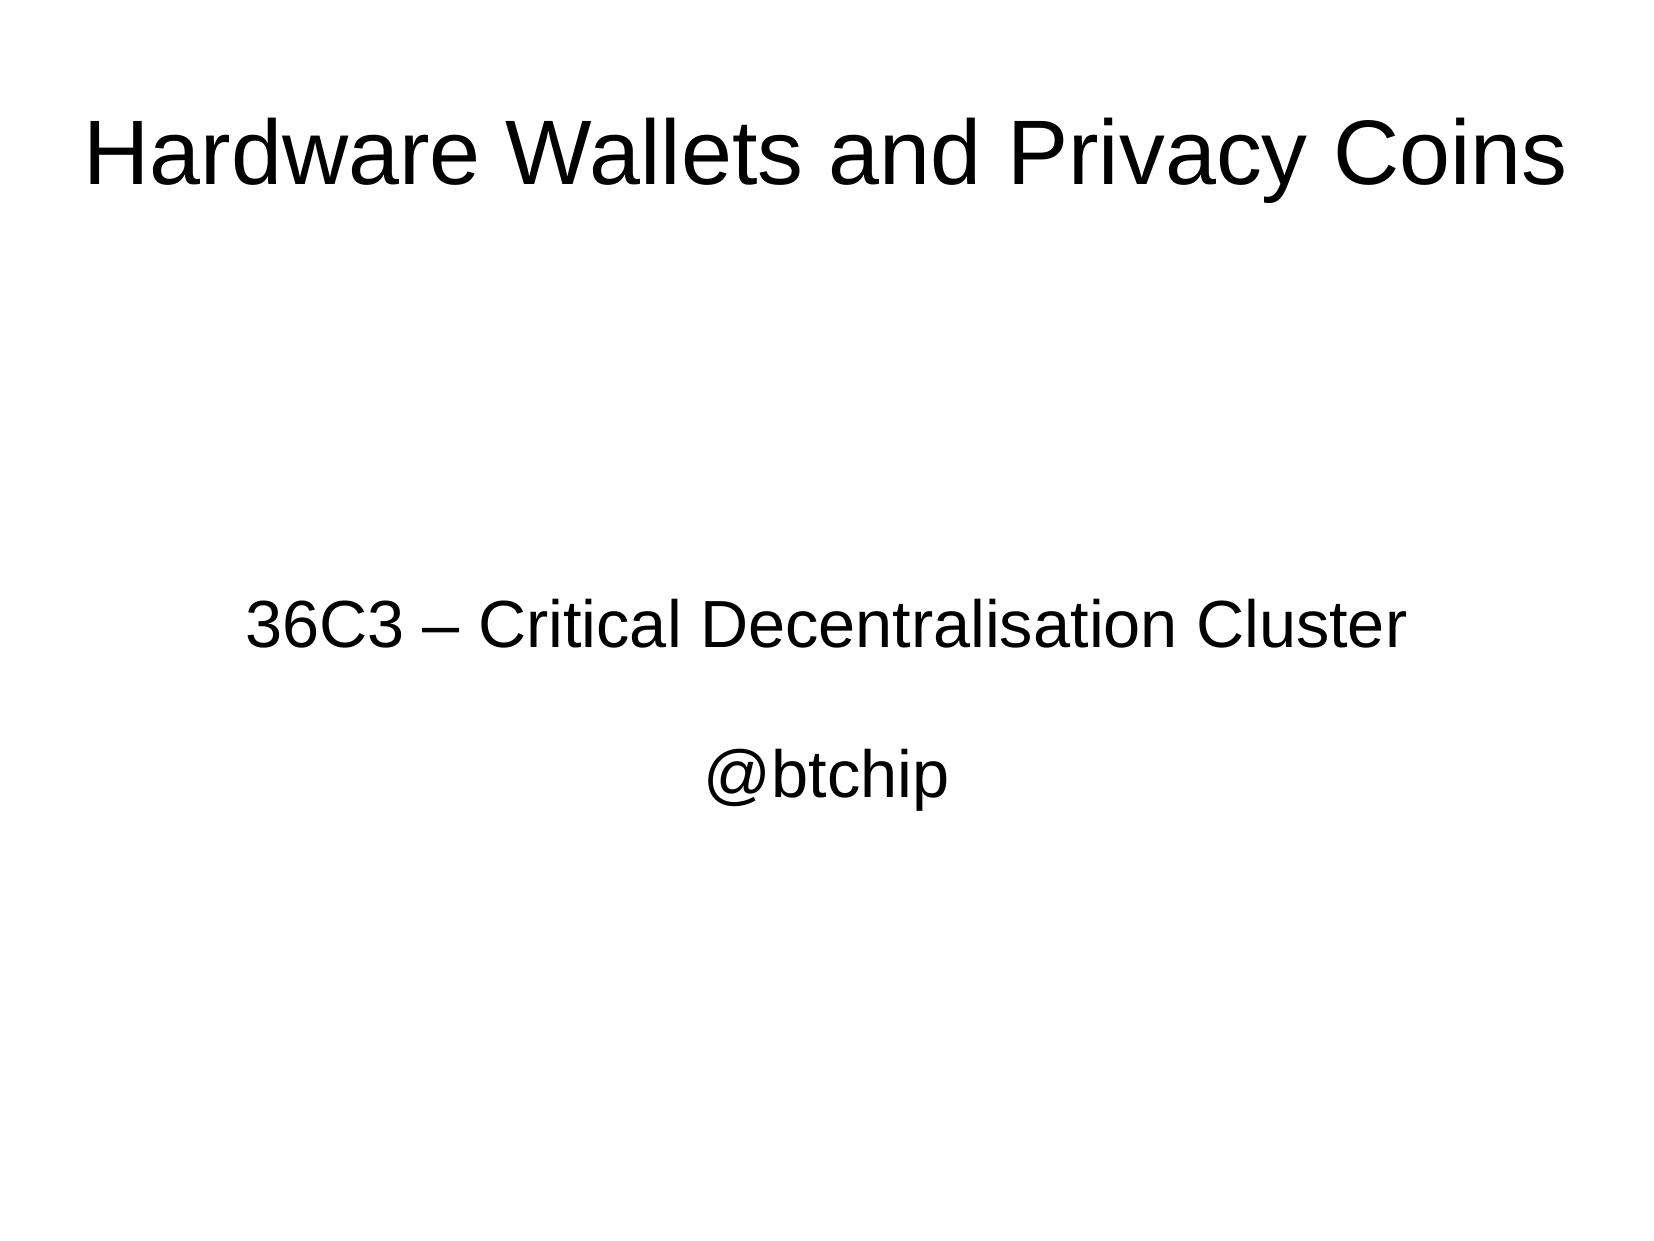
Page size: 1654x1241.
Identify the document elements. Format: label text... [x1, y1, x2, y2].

subtitle 36C3 – Critical Decentralisation Cluster @btchip [82, 290, 1571, 1109]
title Hardware Wallets and Privacy Coins [82, 49, 1571, 257]
